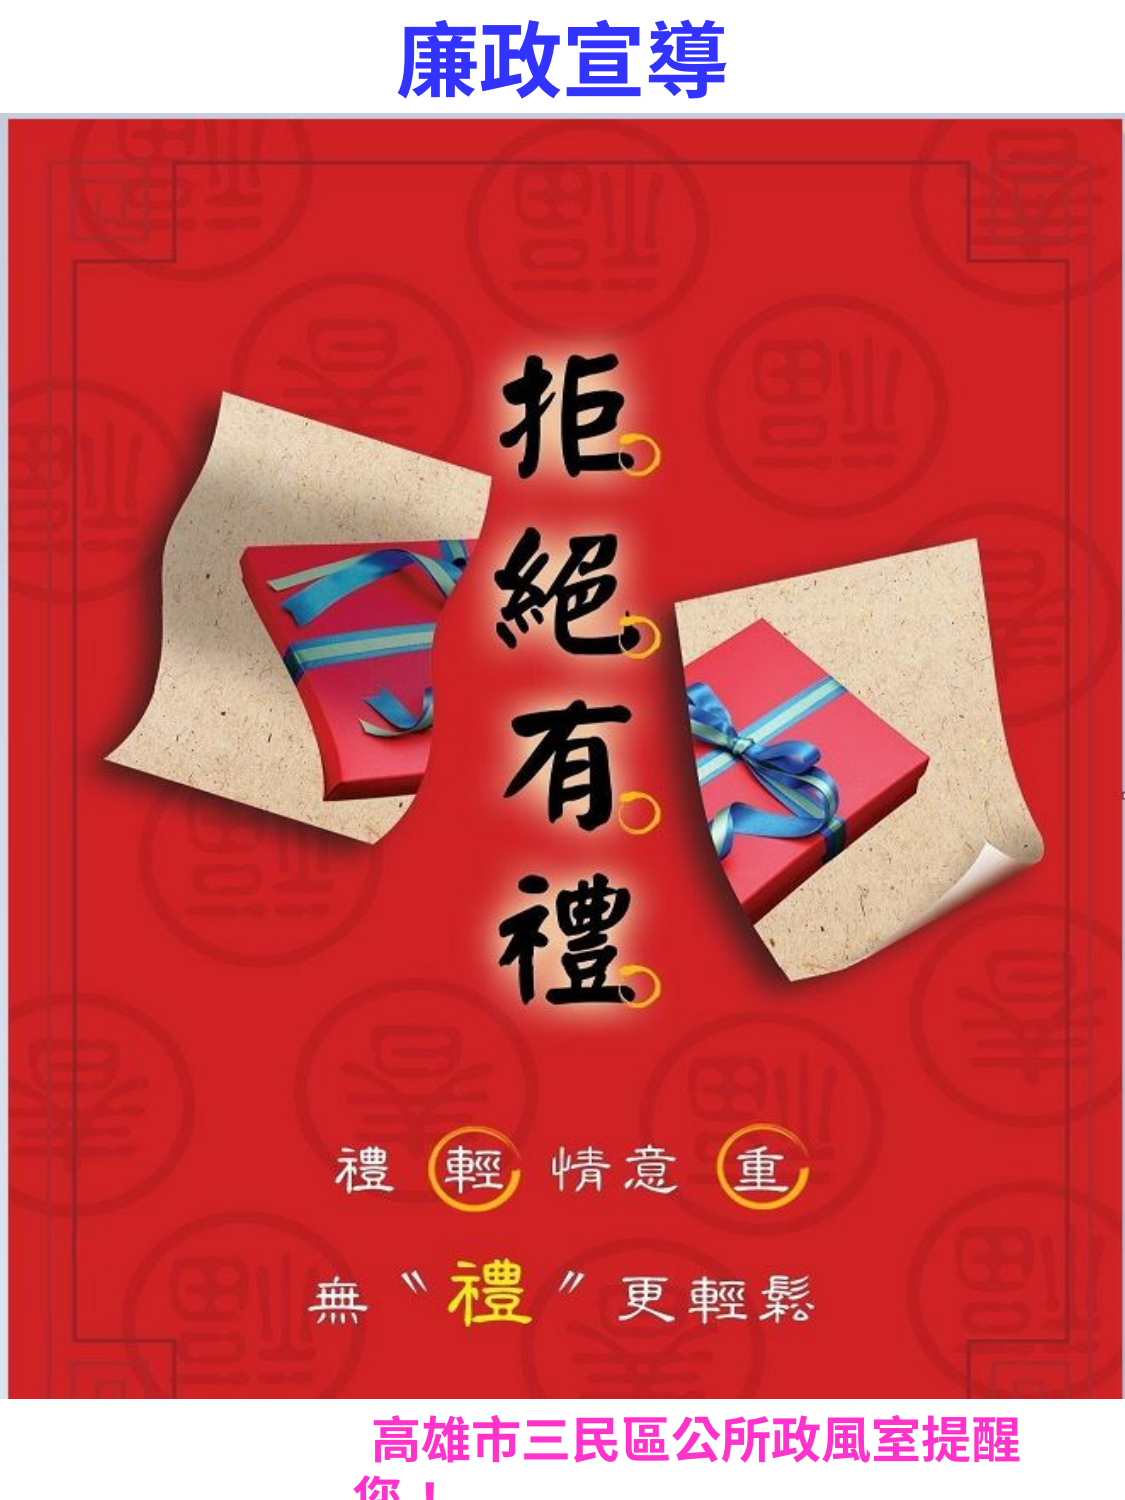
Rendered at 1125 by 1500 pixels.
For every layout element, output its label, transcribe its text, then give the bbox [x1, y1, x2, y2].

picture [0, 113, 1125, 1399]
text_box 高雄市三民區公所政風室提醒您! [337, 1401, 1083, 1500]
text_box 廉政宣導 [278, 0, 847, 113]
